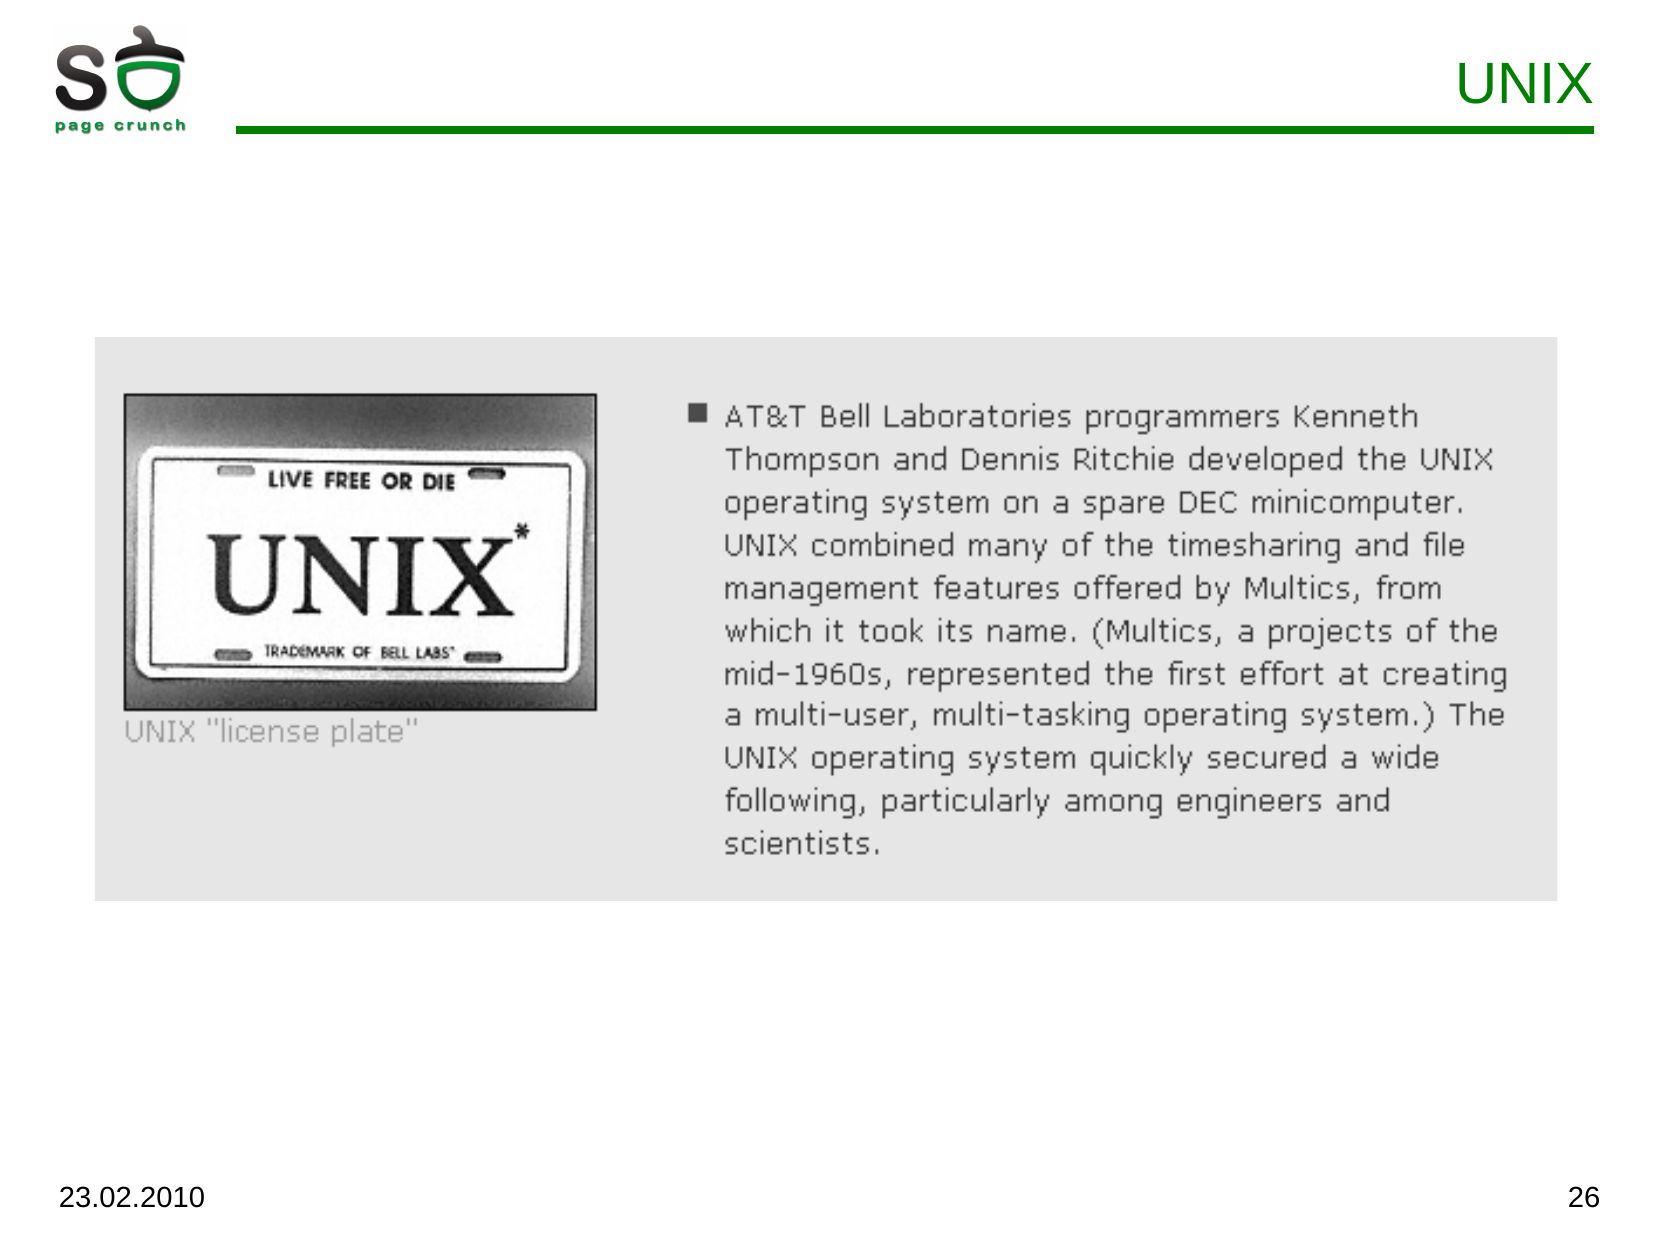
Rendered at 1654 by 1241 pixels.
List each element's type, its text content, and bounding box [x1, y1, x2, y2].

chart [94, 337, 1558, 901]
title UNIX [236, 49, 1595, 119]
picture [53, 23, 188, 136]
